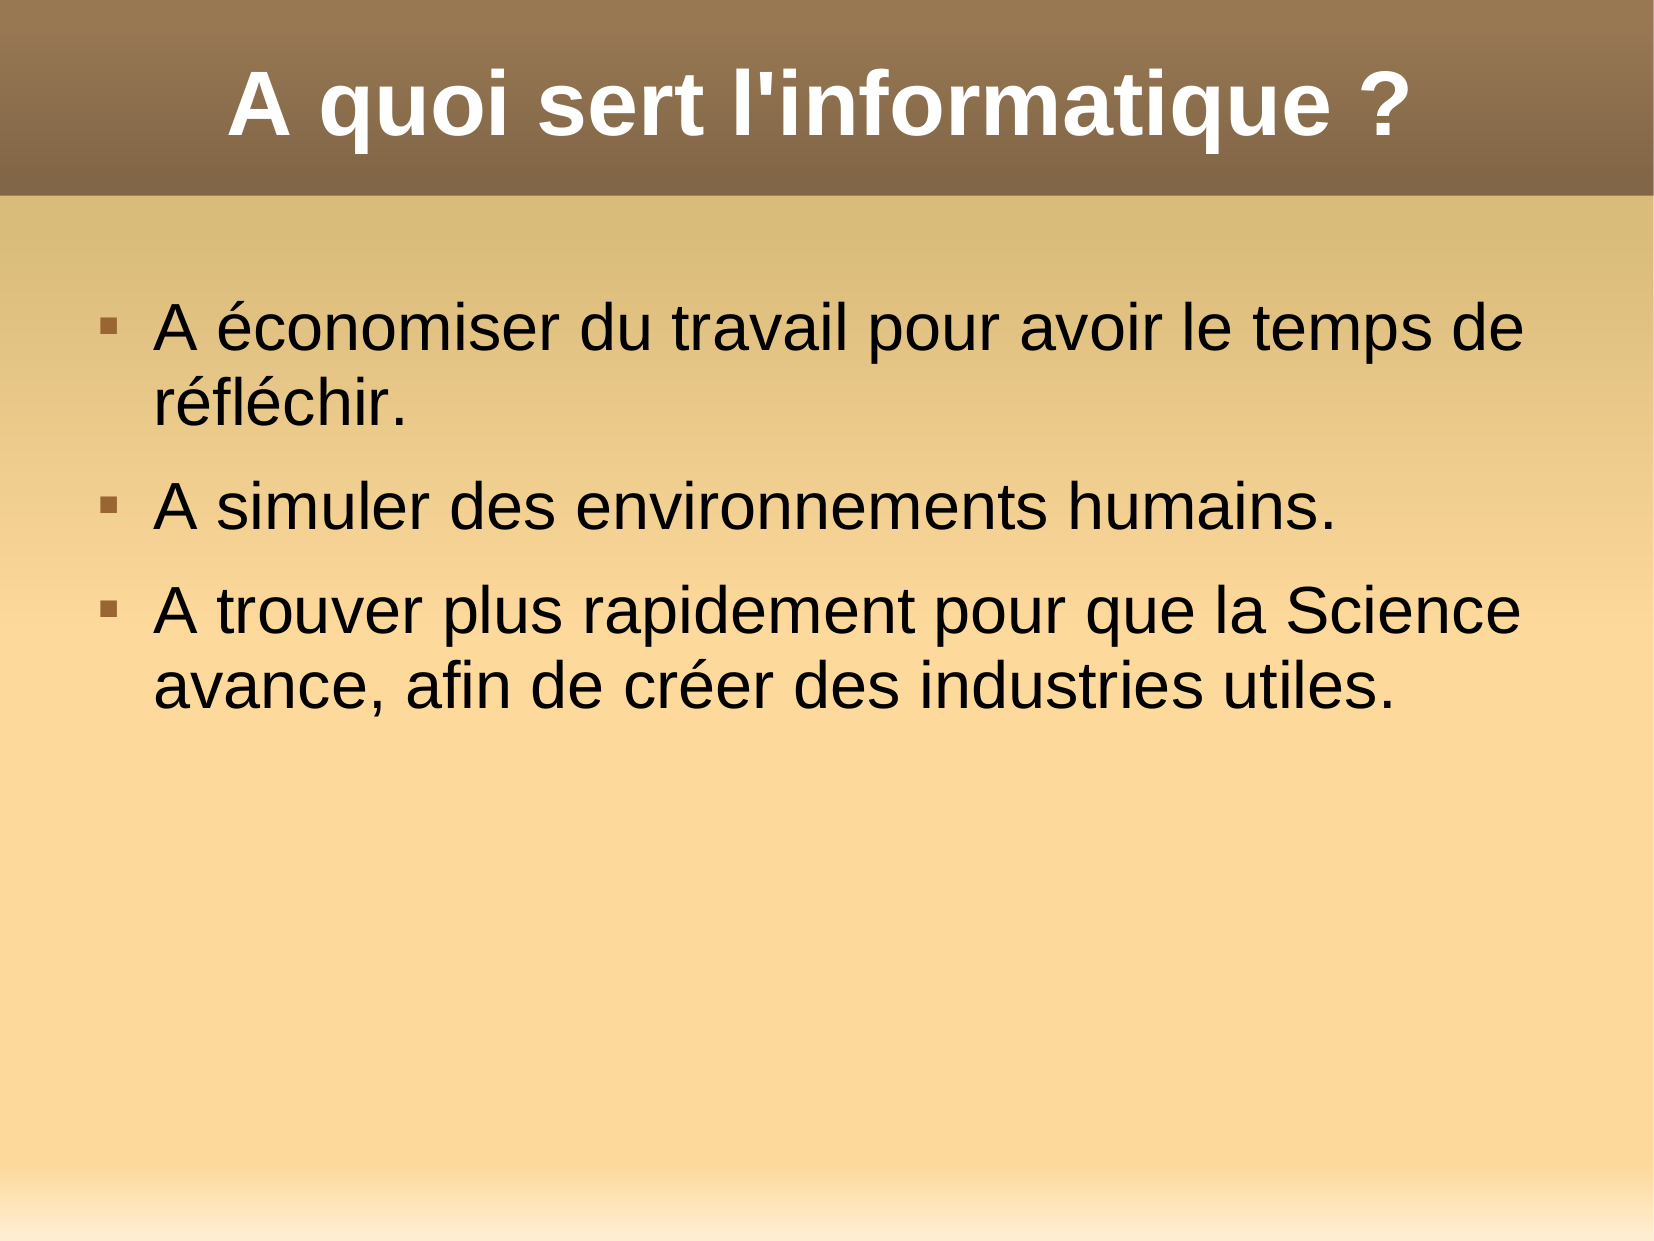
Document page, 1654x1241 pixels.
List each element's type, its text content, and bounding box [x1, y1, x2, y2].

title A quoi sert l'informatique ? [76, 0, 1565, 208]
list A économiser du travail pour avoir le temps de réfléchir. A simuler des environnements humains. A trouver plus rapidement pour que la Science avance, afin de créer des industries utiles. [82, 290, 1571, 1109]
picture [0, 0, 1654, 1241]
